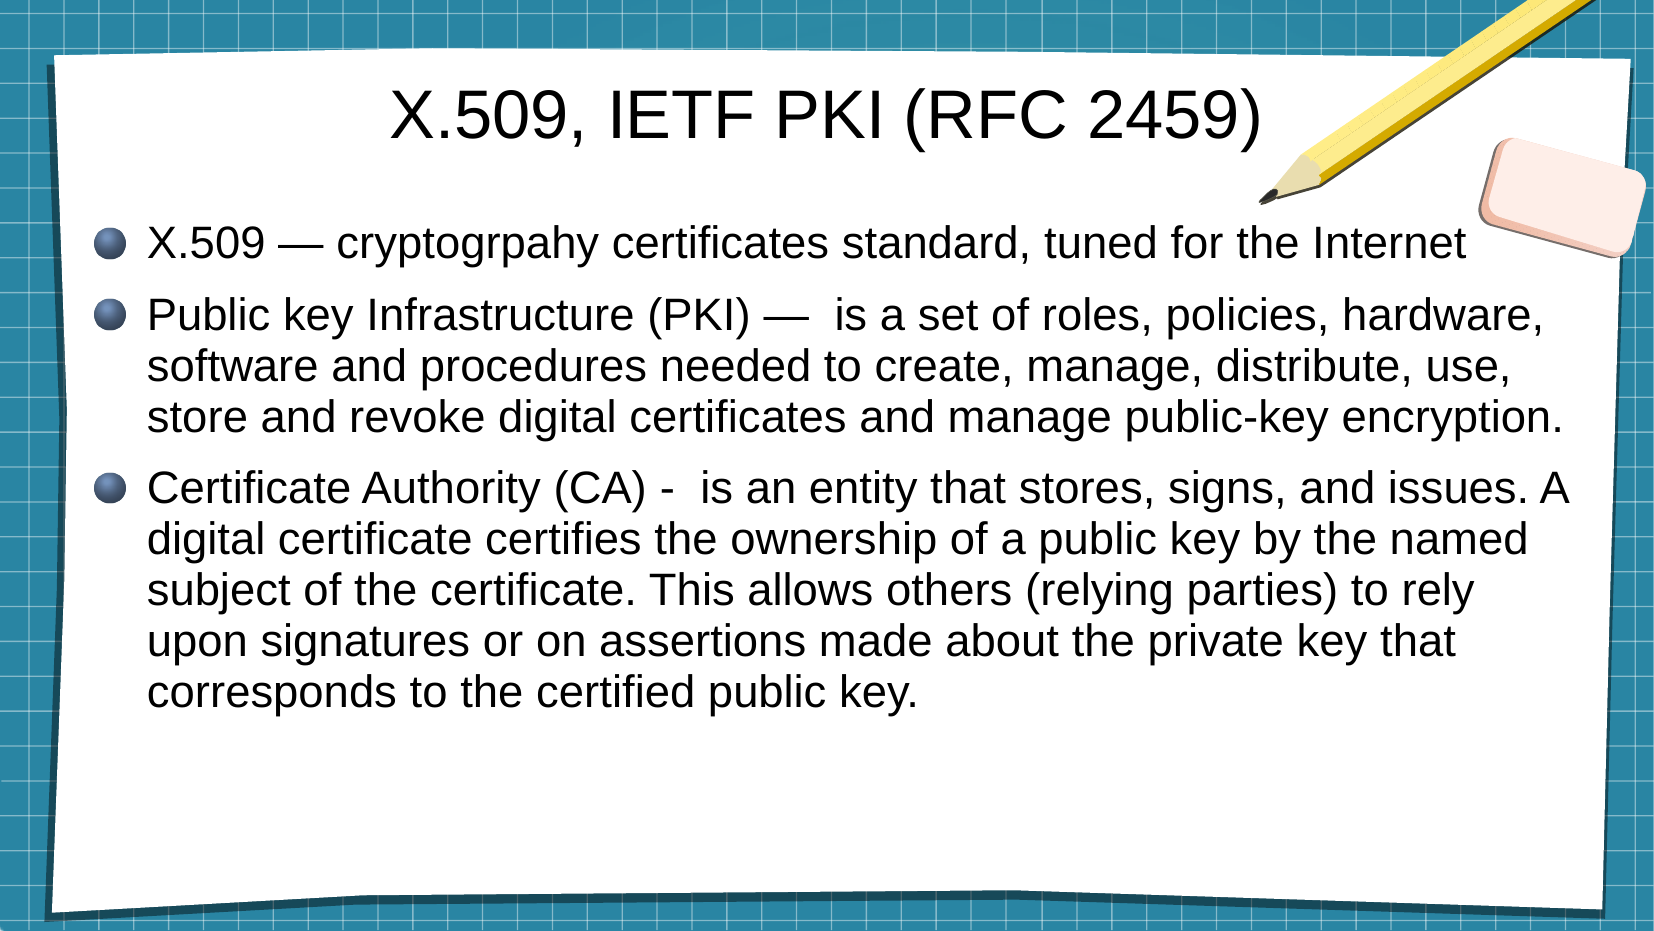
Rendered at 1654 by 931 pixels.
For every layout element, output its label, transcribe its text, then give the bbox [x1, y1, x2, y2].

list Х.509 — cryptogrpahy certificates standard, tuned for the Internet Public key Infrastructure (PKI) — is a set of roles, policies, hardware, software and procedures needed to create, manage, distribute, use, store and revoke digital certificates and manage public-key encryption. Certificate Authority (CA) - is an entity that stores, signs, and issues. A digital certificate certifies the ownership of a public key by the named subject of the certificate. This allows others (relying parties) to rely upon signatures or on assertions made about the private key that corresponds to the certified public key. [82, 217, 1571, 758]
title X.509, IETF PKI (RFC 2459) [82, 37, 1571, 193]
